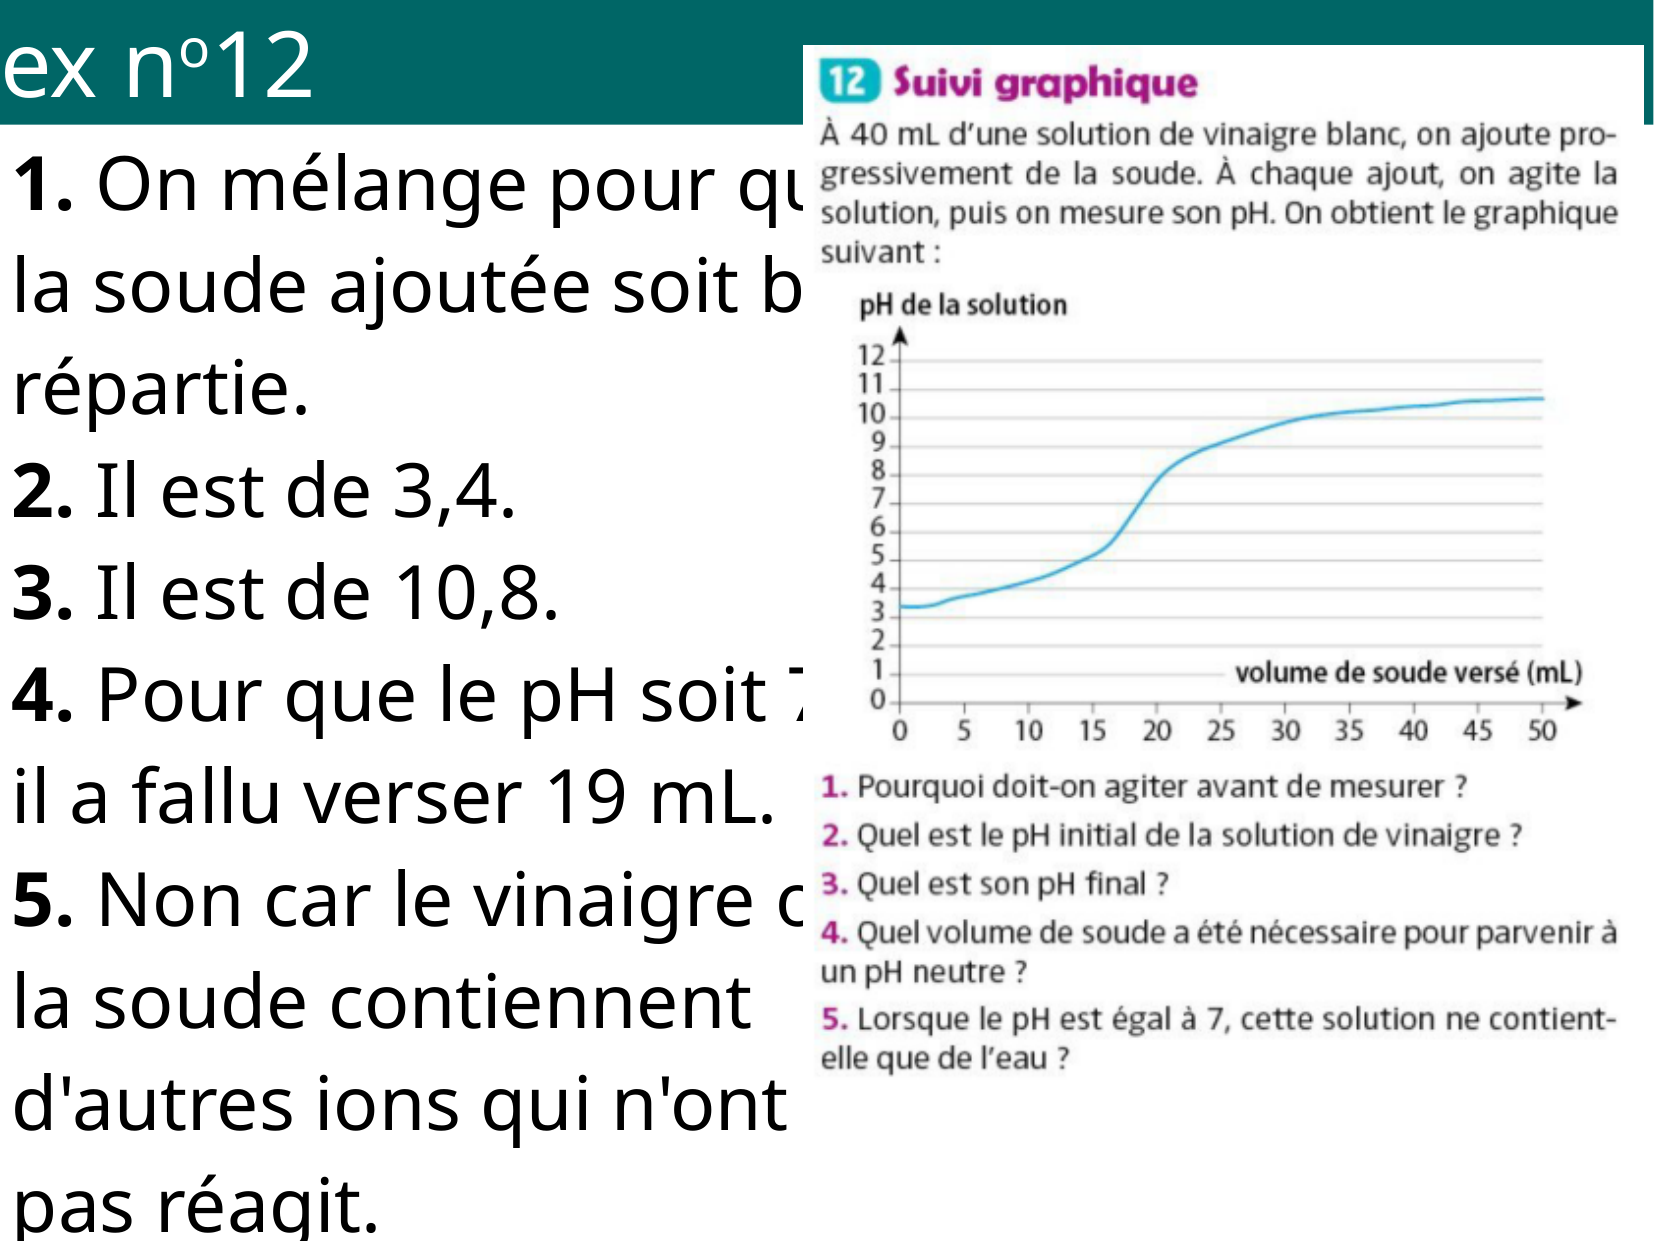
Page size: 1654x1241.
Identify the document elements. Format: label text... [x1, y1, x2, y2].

title ex no12 [0, 8, 1654, 116]
picture [803, 45, 1644, 1087]
subtitle 1. On mélange pour que la soude ajoutée soit bien répartie. 2. Il est de 3,4. 3. Il est de 10,8. 4. Pour que le pH soit 7, il a fallu verser 19 mL. 5. Non car le vinaigre ou la soude contiennent d'autres ions qui n'ont pas réagit. [11, 129, 1642, 1229]
